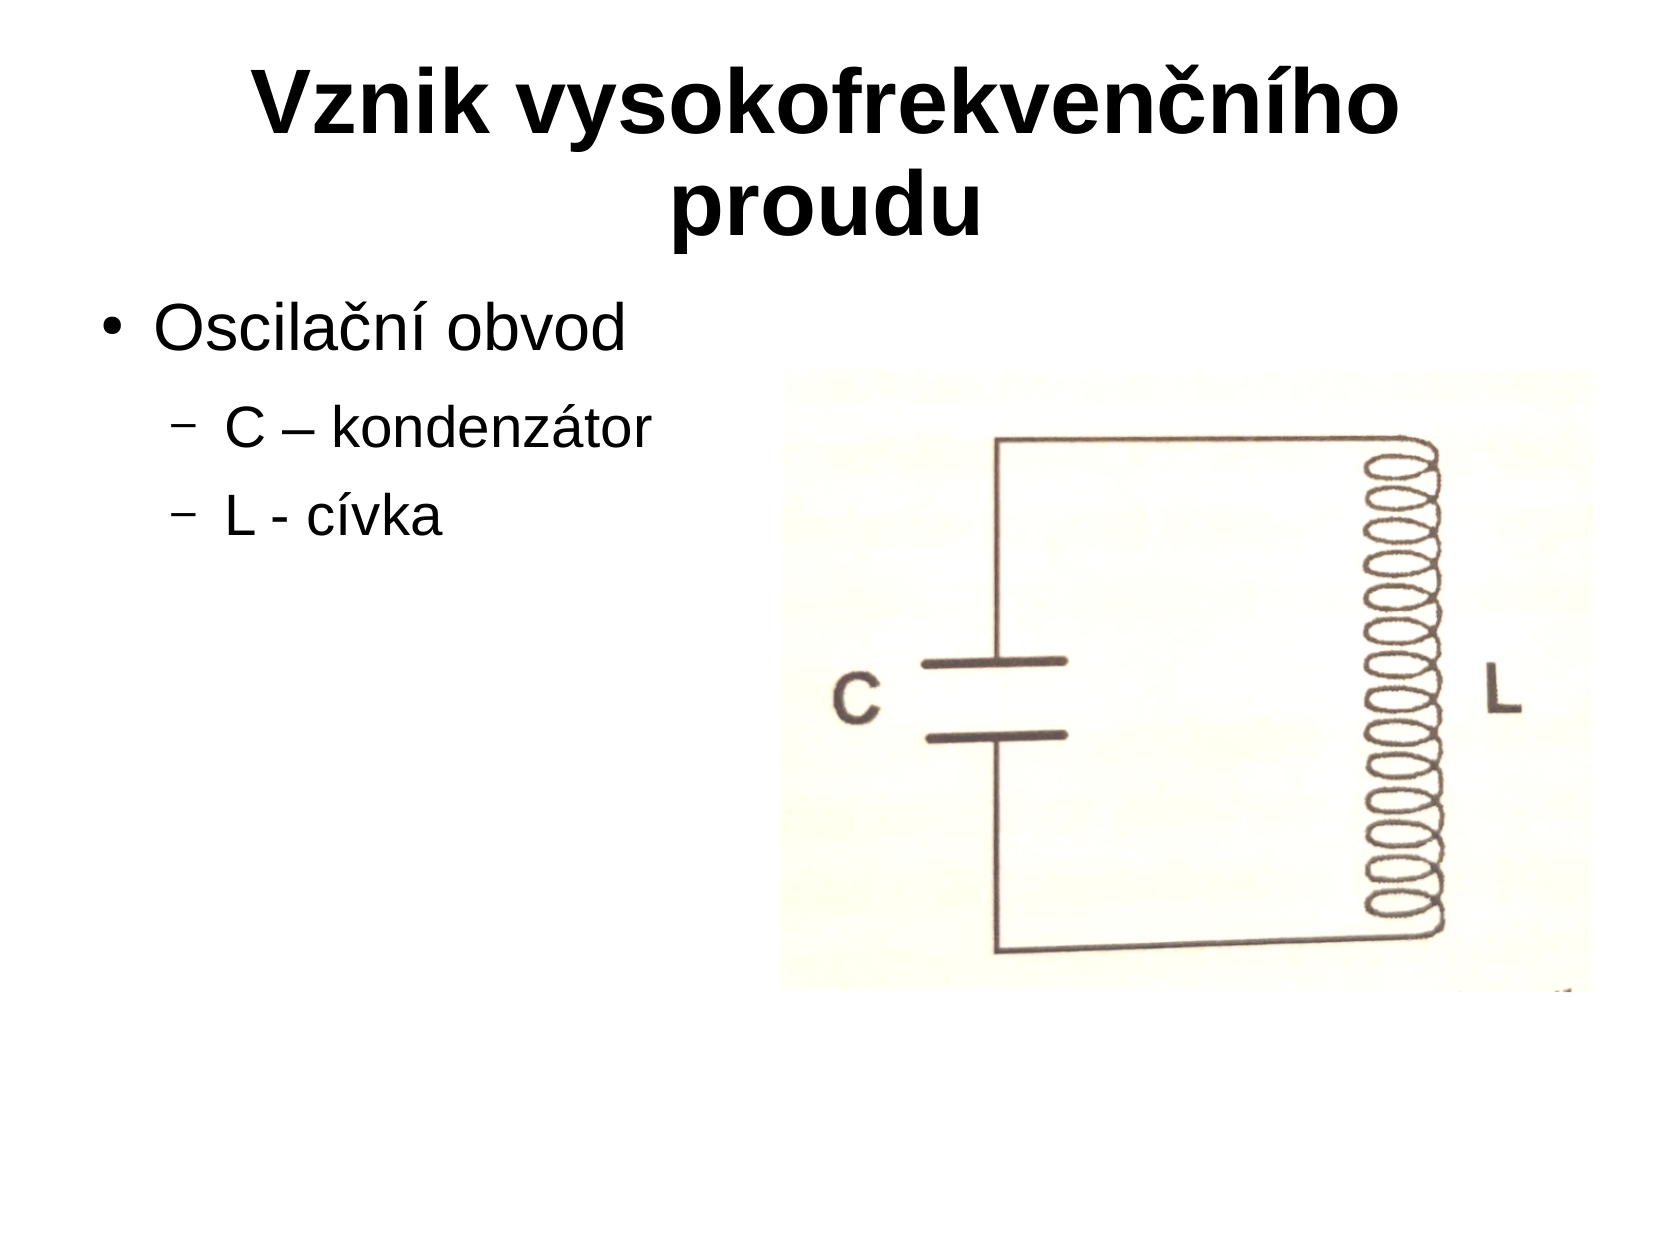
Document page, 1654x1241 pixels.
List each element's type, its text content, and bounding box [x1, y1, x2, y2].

list Oscilační obvod C – kondenzátor L - cívka [82, 290, 809, 1109]
picture [779, 366, 1594, 993]
title Vznik vysokofrekvenčního proudu [82, 49, 1571, 257]
